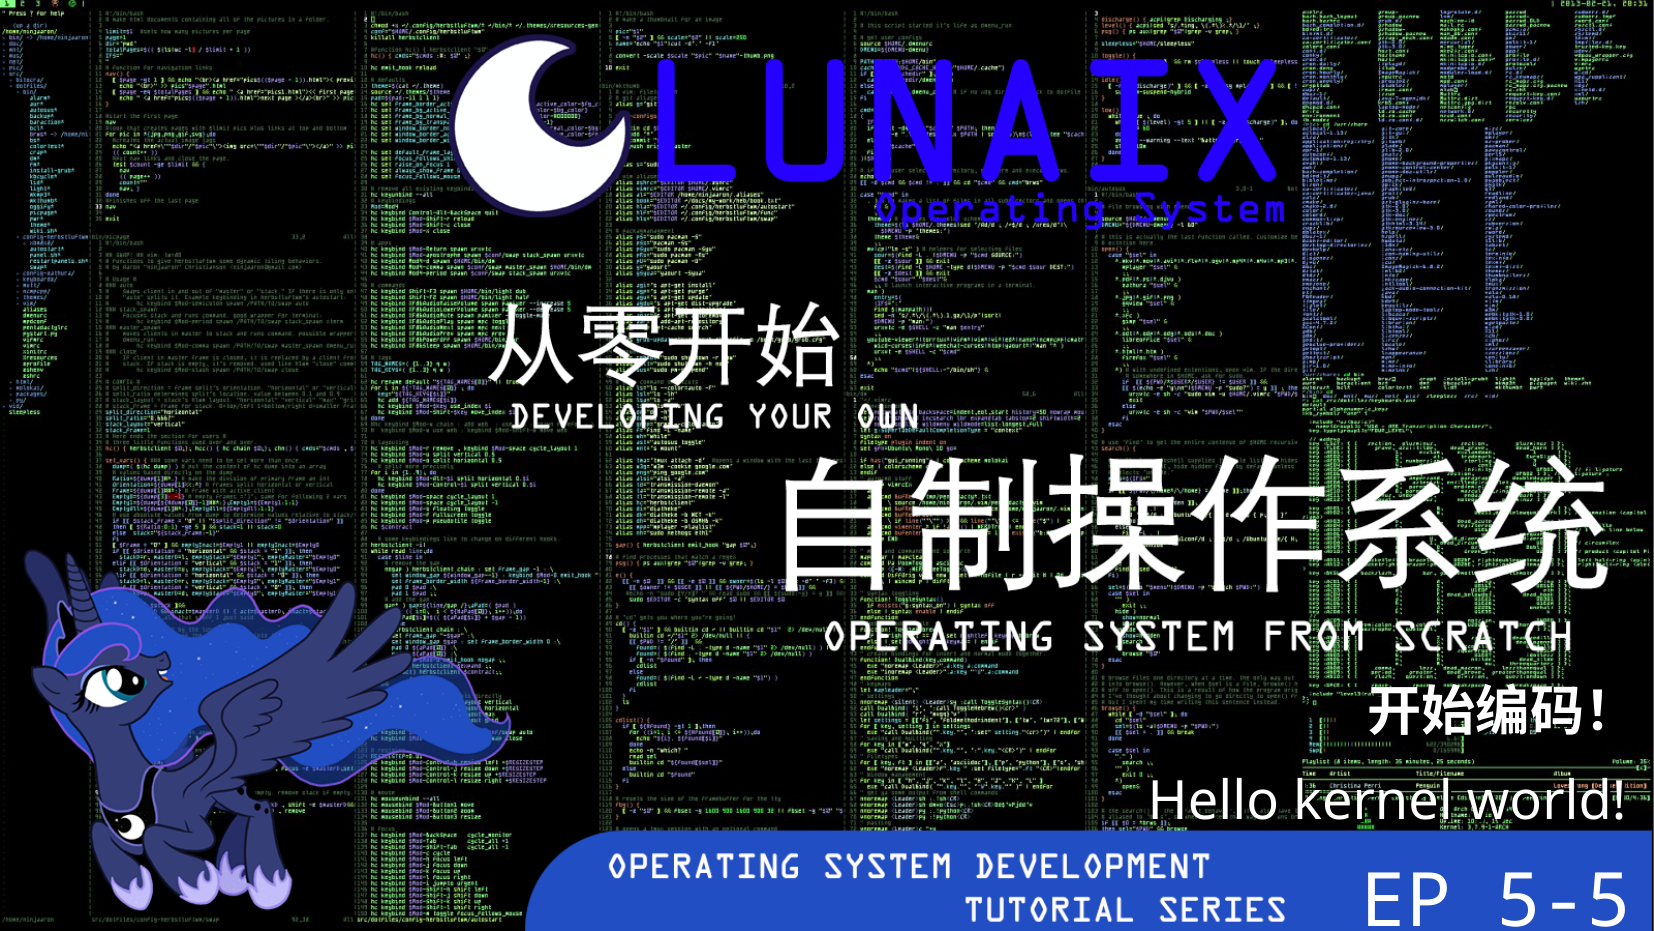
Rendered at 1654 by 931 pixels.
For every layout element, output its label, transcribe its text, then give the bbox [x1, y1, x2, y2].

text_box 开始编码！ [1133, 660, 1654, 754]
text_box EP 5-5 [1346, 838, 1654, 931]
picture [0, 0, 1654, 931]
text_box Hello kernel world! [885, 753, 1642, 830]
